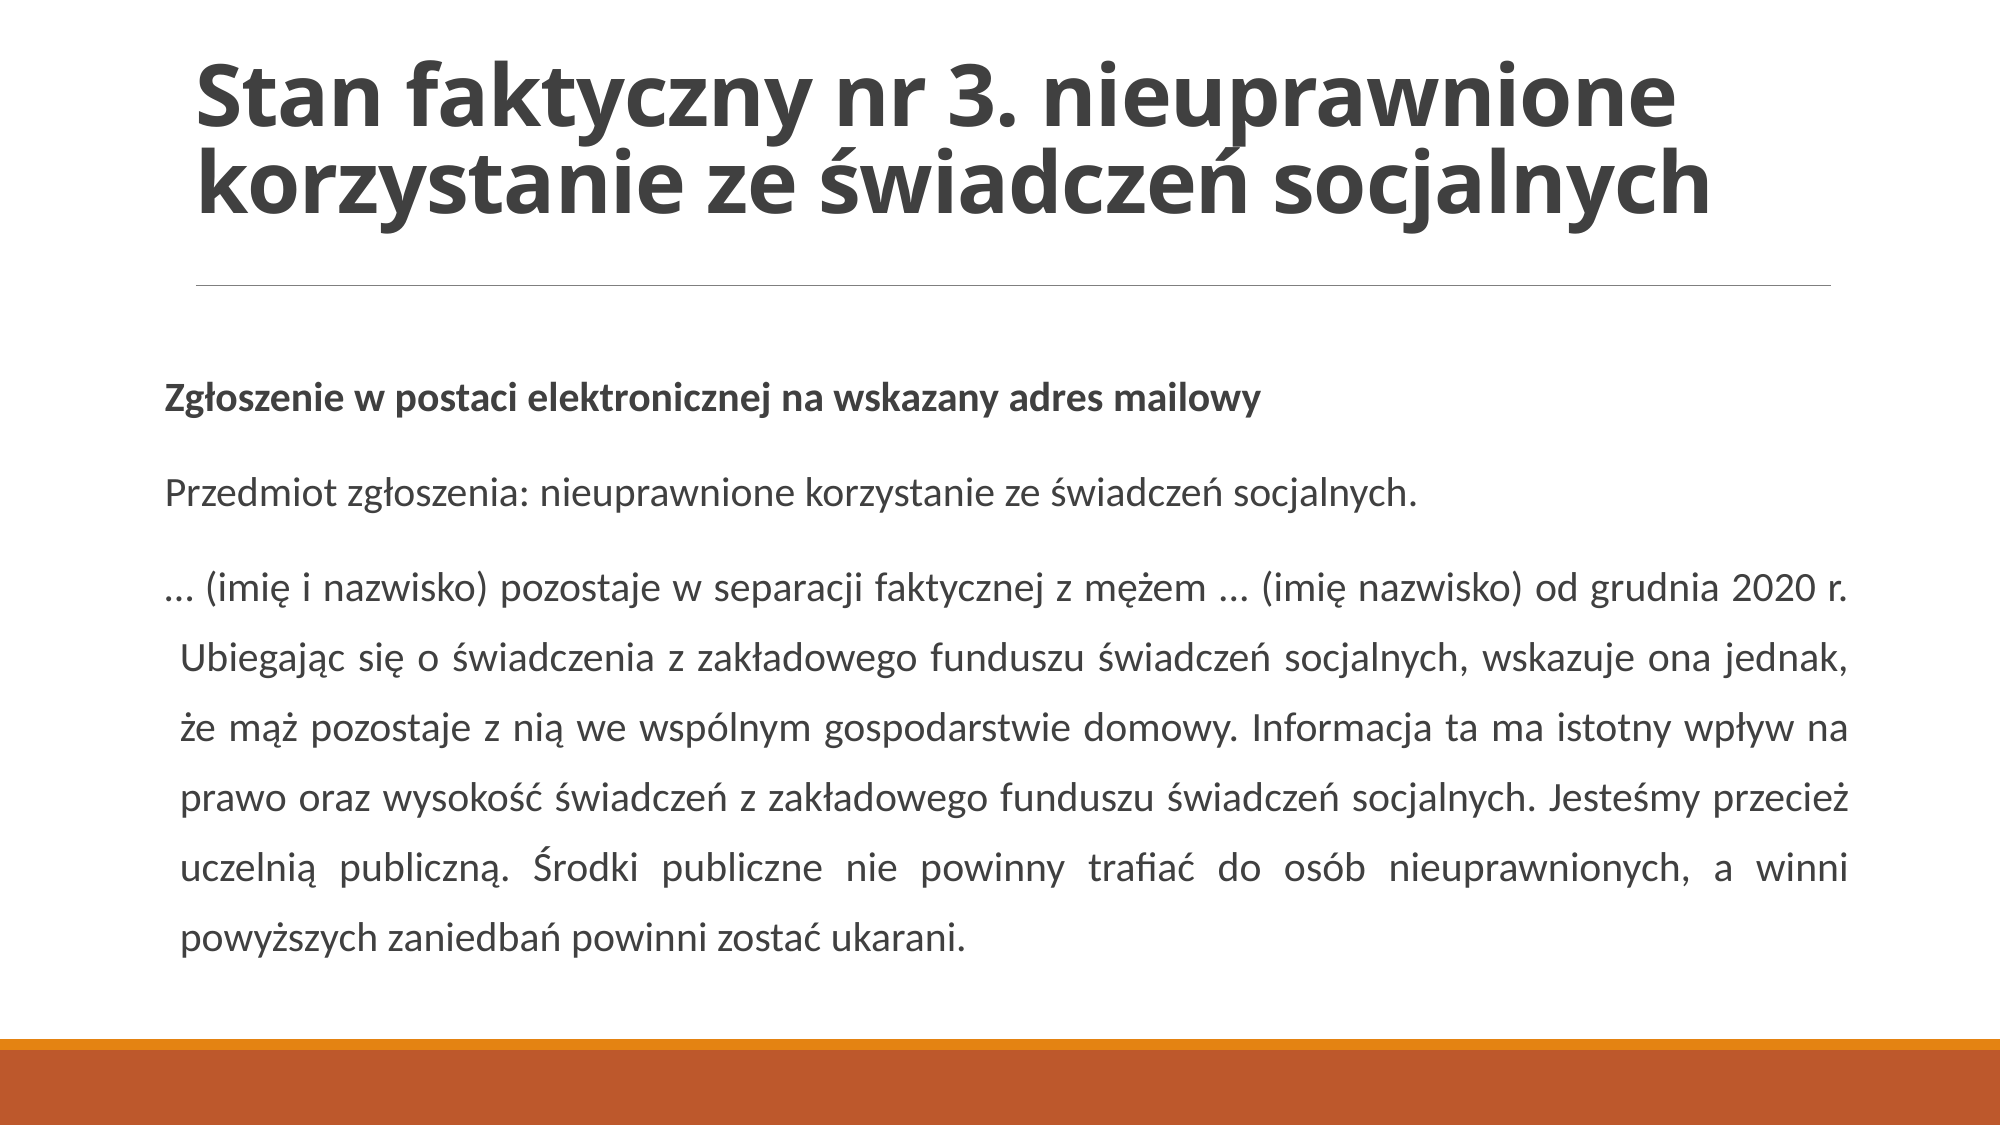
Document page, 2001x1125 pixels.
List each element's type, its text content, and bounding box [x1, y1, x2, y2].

list Zgłoszenie w postaci elektronicznej na wskazany adres mailowy Przedmiot zgłoszenia: nieuprawnione korzystanie ze świadczeń socjalnych. … (imię i nazwisko) pozostaje w separacji faktycznej z mężem ... (imię nazwisko) od grudnia 2020 r. Ubiegając się o świadczenia z zakładowego funduszu świadczeń socjalnych, wskazuje ona jednak, że mąż pozostaje z nią we wspólnym gospodarstwie domowy. Informacja ta ma istotny wpływ na prawo oraz wysokość świadczeń z zakładowego funduszu świadczeń socjalnych. Jesteśmy przecież uczelnią publiczną. Środki publiczne nie powinny trafiać do osób nieuprawnionych, a winni powyższych zaniedbań powinni zostać ukarani. [149, 342, 1850, 1024]
title Stan faktyczny nr 3. nieuprawnione korzystanie ze świadczeń socjalnych [180, 47, 1831, 342]
